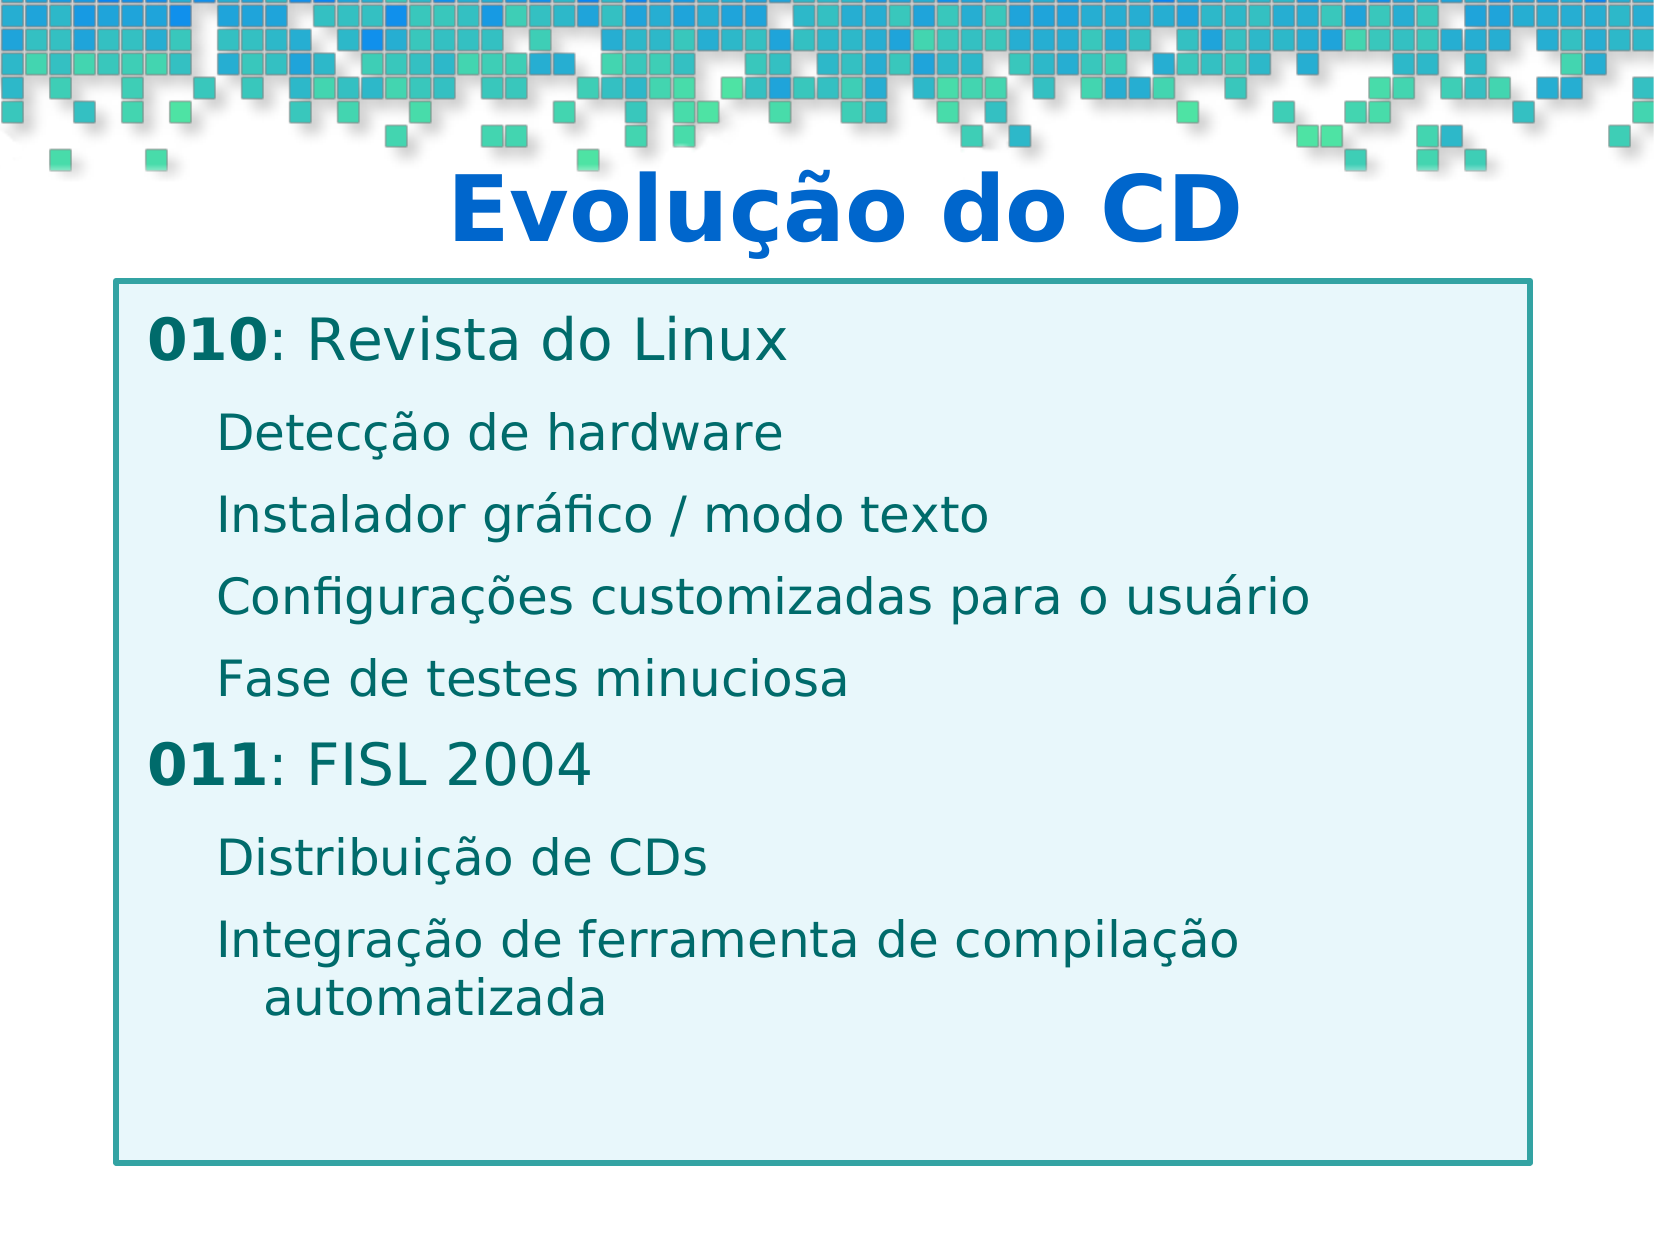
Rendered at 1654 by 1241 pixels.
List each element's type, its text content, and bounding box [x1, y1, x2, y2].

picture [0, 0, 1654, 185]
list 010: Revista do Linux Detecção de hardware Instalador gráfico / modo texto Configurações customizadas para o usuário Fase de testes minuciosa 011: FISL 2004 Distribuição de CDs Integração de ferramenta de compilação automatizada [121, 306, 1534, 1160]
title Evolução do CD [112, 132, 1581, 287]
